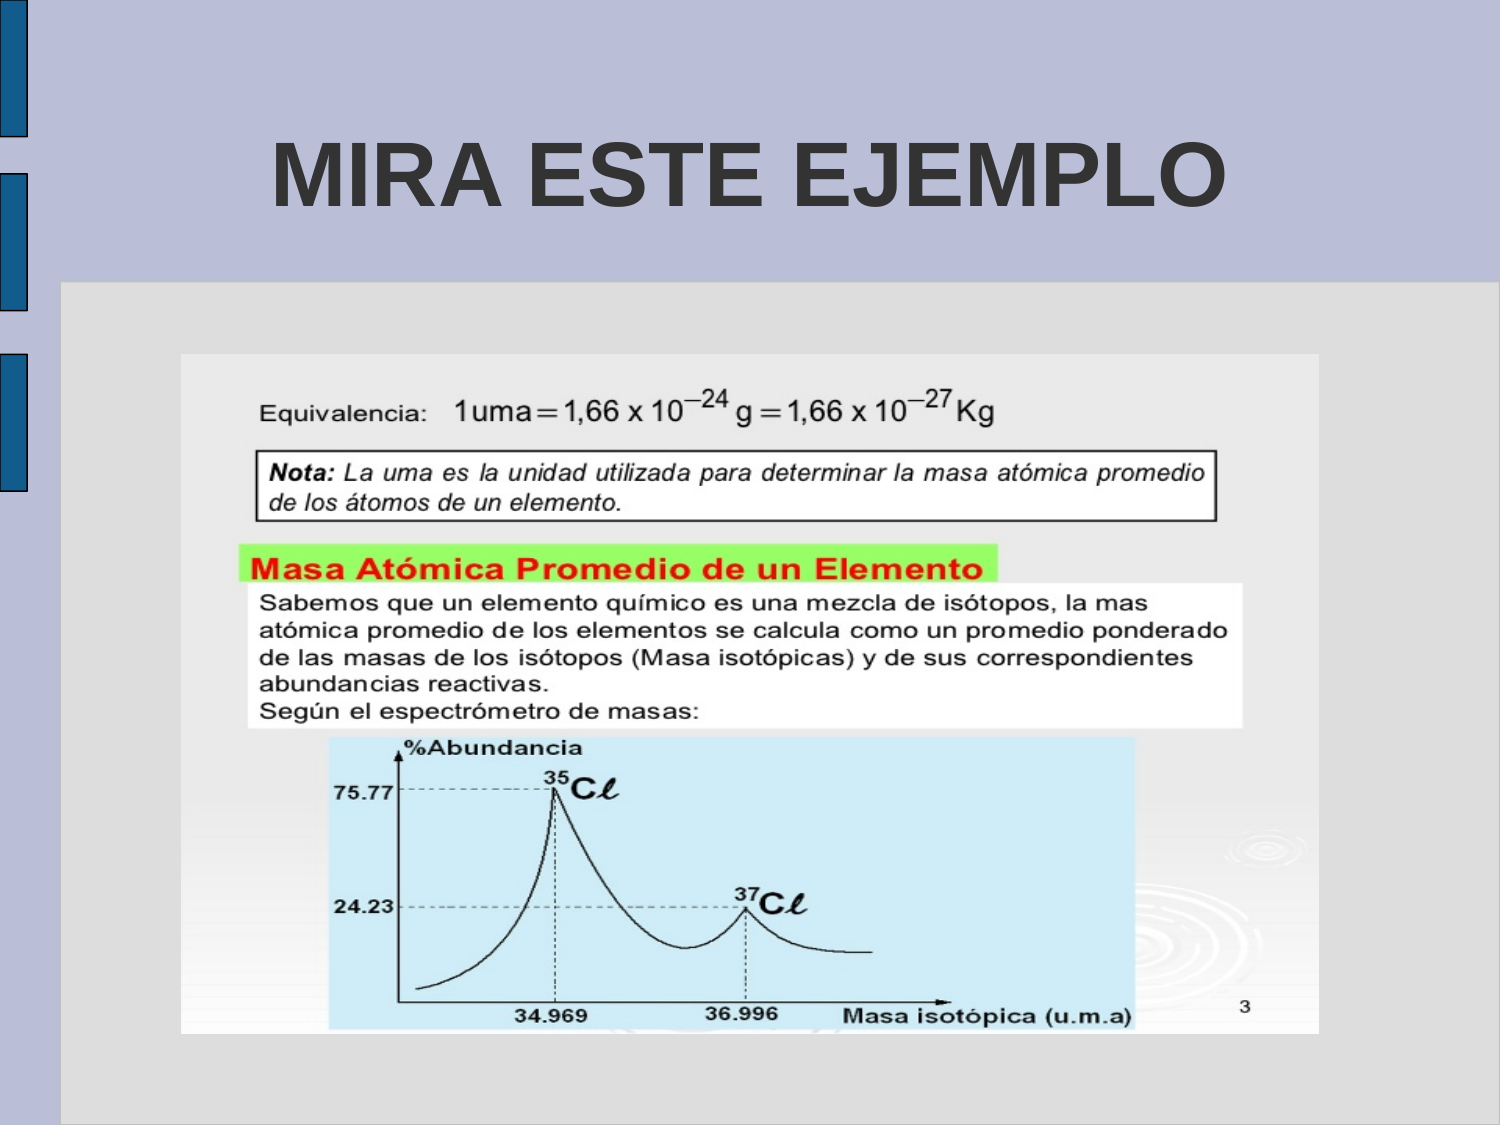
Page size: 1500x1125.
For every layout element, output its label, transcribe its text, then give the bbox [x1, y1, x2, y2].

picture [181, 354, 1319, 1034]
title MIRA ESTE EJEMPLO [110, 73, 1391, 279]
